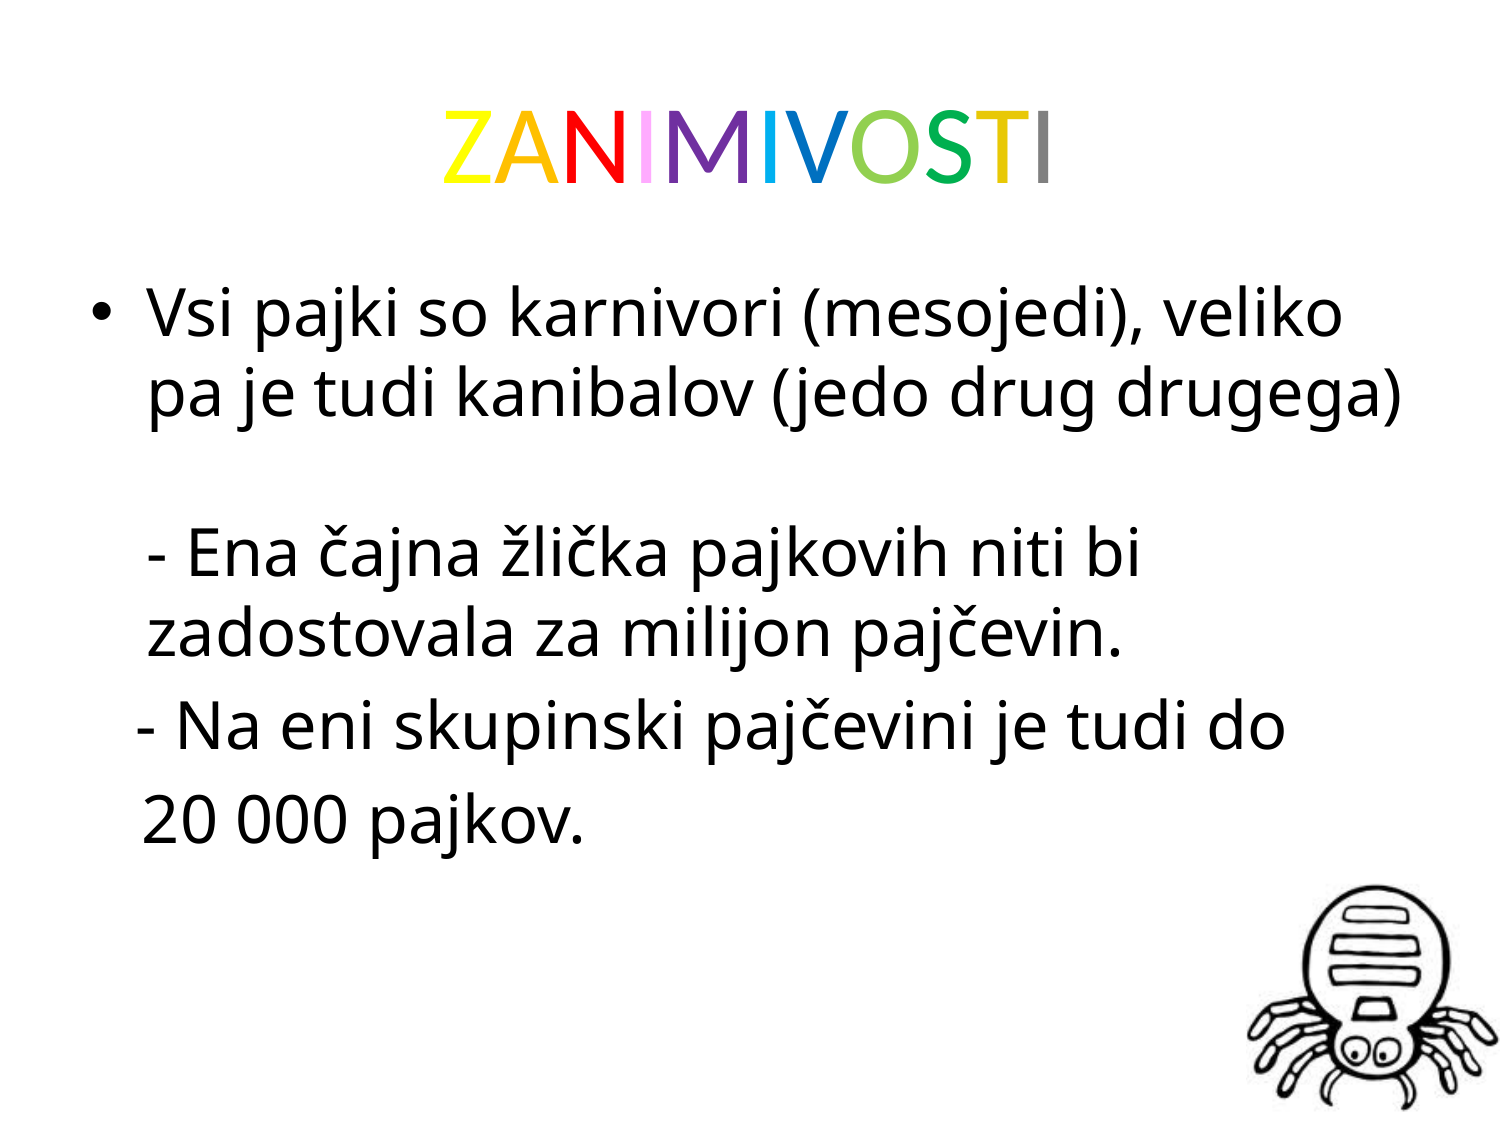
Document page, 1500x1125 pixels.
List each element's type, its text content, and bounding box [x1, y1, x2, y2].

title ZANIMIVOSTI [75, 45, 1425, 233]
list Vsi pajki so karnivori (mesojedi), veliko pa je tudi kanibalov (jedo drug drugega) - Ena čajna žlička pajkovih niti bi zadostovala za milijon pajčevin. - Na eni skupinski pajčevini je tudi do 20 000 pajkov. [75, 262, 1425, 1005]
picture [1246, 871, 1500, 1125]
